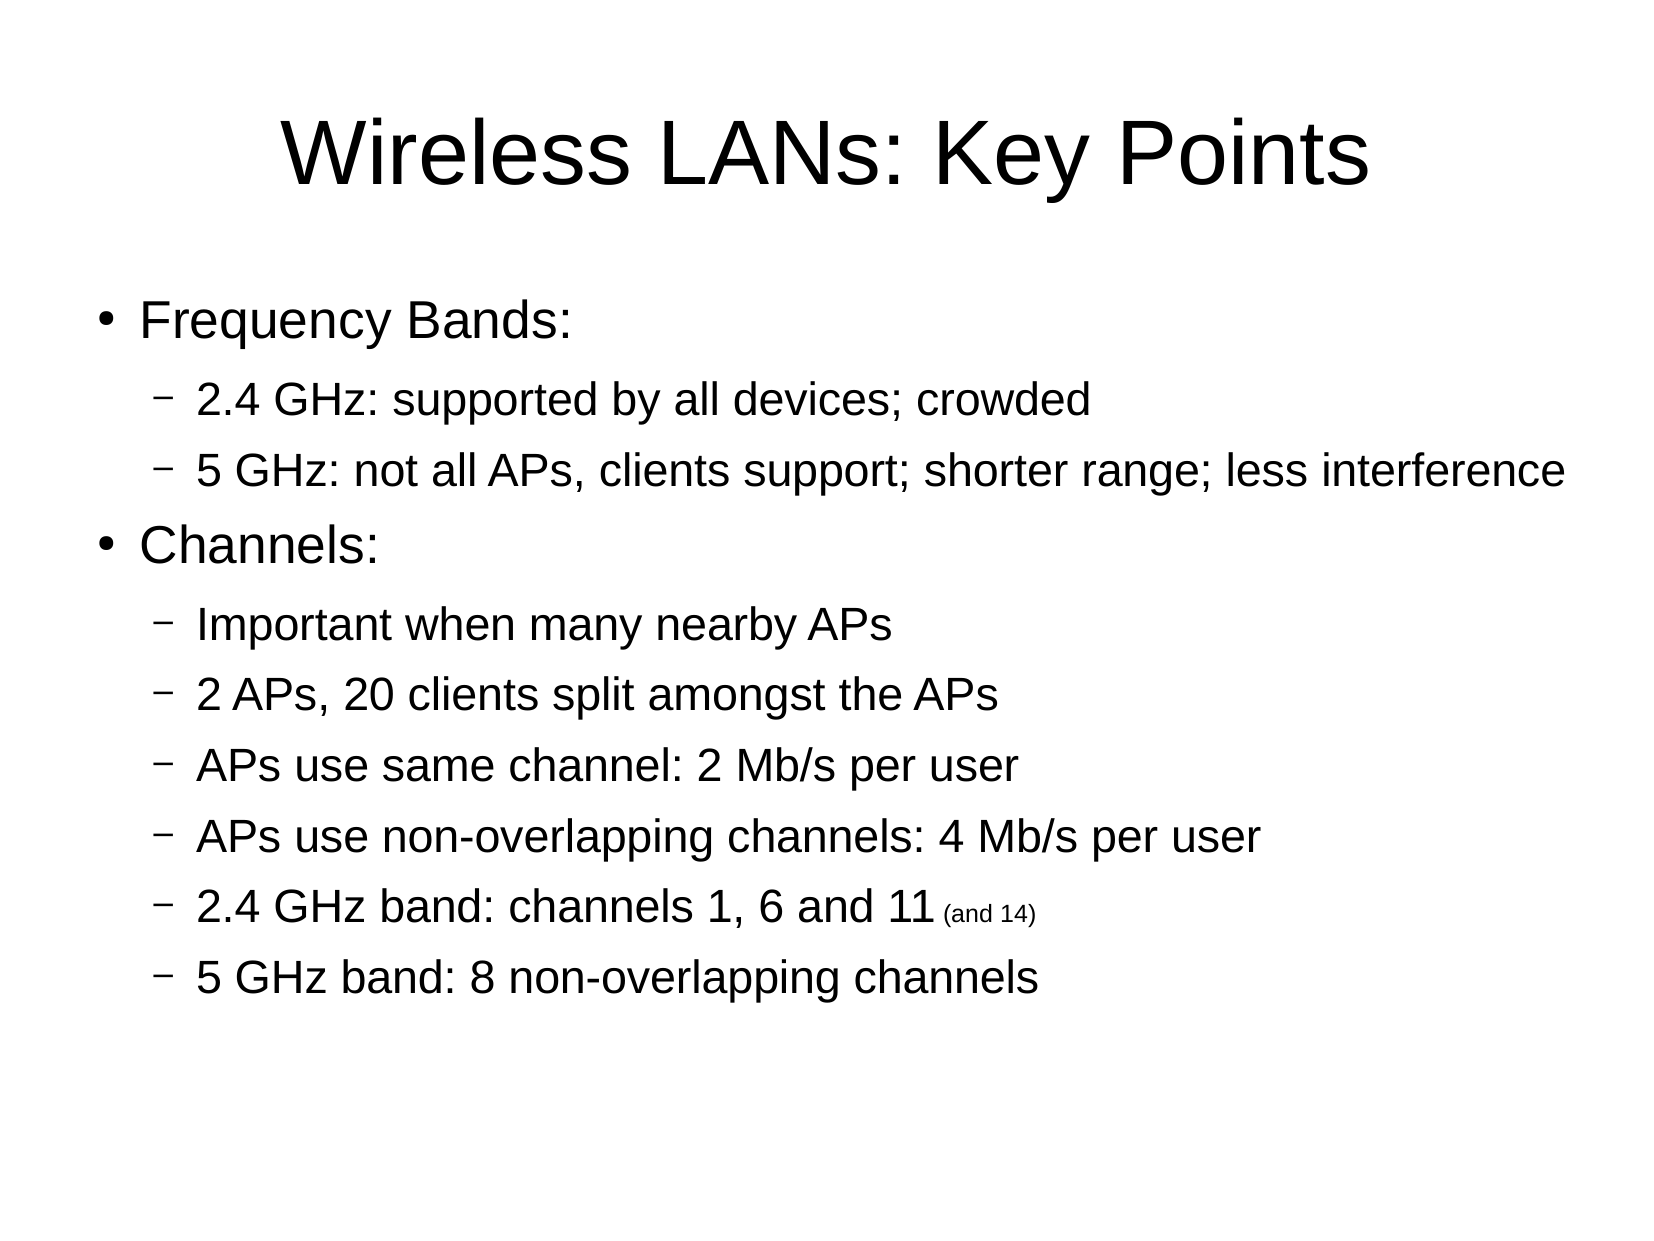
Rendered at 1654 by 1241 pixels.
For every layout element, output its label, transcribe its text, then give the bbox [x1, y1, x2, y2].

title Wireless LANs: Key Points [82, 49, 1571, 257]
list Frequency Bands: 2.4 GHz: supported by all devices; crowded 5 GHz: not all APs, clients support; shorter range; less interference Channels: Important when many nearby APs 2 APs, 20 clients split amongst the APs APs use same channel: 2 Mb/s per user APs use non-overlapping channels: 4 Mb/s per user 2.4 GHz band: channels 1, 6 and 11 (and 14) 5 GHz band: 8 non-overlapping channels [82, 290, 1571, 1010]
